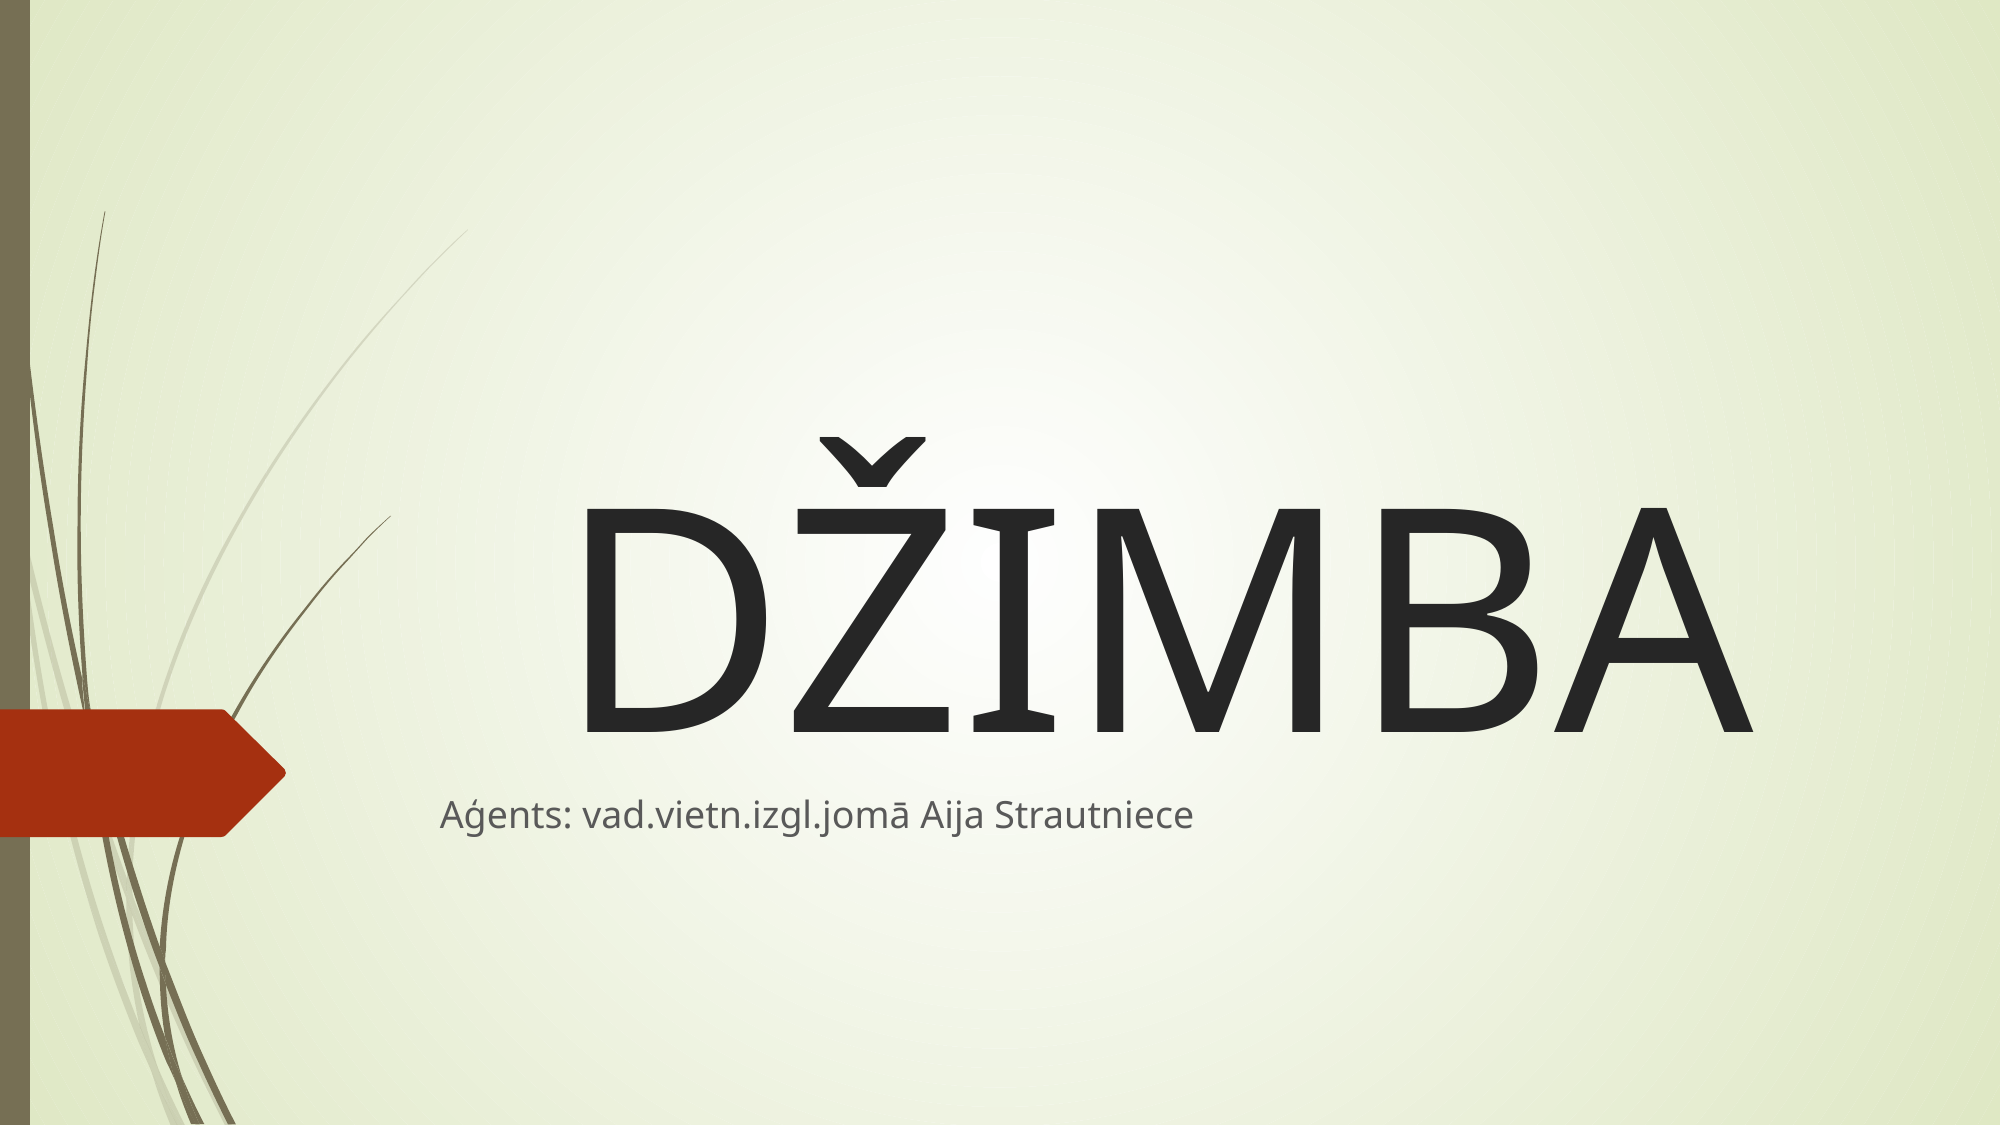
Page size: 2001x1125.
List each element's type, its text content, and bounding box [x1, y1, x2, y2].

title DŽIMBA [424, 412, 1888, 783]
subtitle Aģents: vad.vietn.izgl.jomā Aija Strautniece [424, 783, 1888, 969]
